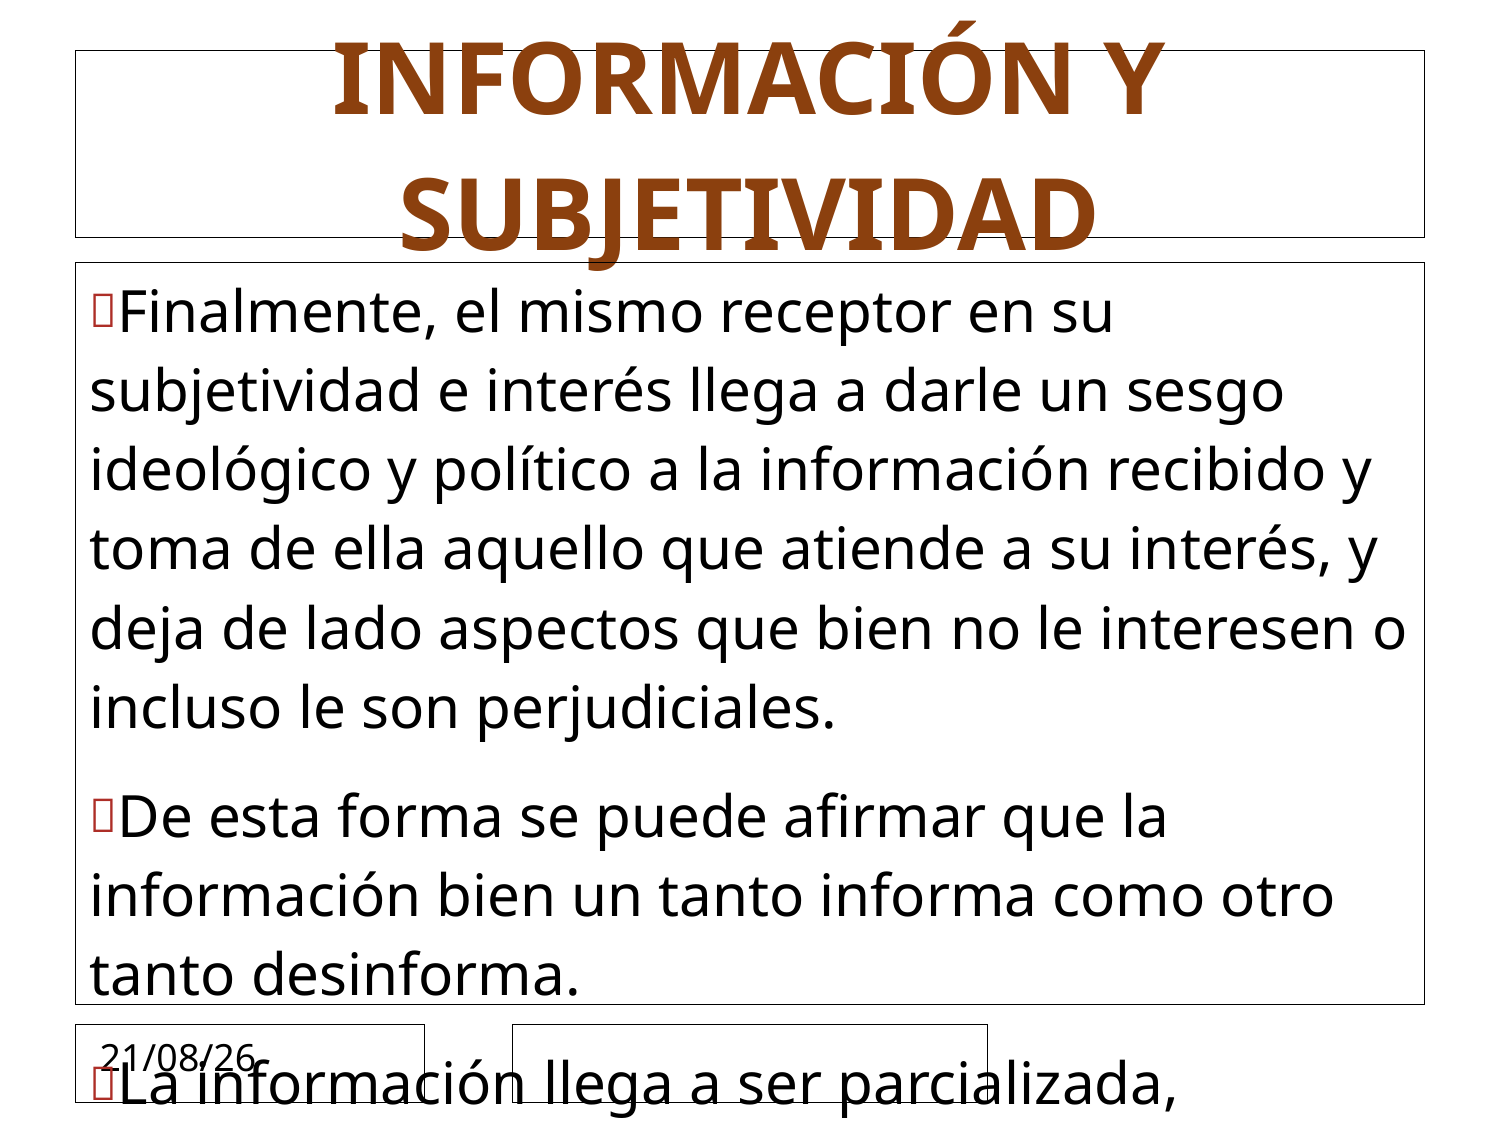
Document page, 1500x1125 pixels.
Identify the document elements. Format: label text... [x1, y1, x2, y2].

list Finalmente, el mismo receptor en su subjetividad e interés llega a darle un sesgo ideológico y político a la información recibido y toma de ella aquello que atiende a su interés, y deja de lado aspectos que bien no le interesen o incluso le son perjudiciales. De esta forma se puede afirmar que la información bien un tanto informa como otro tanto desinforma. La información llega a ser parcializada, direccionada, falseada, tergiversada, malversada, maquillada, orientada, falseada por un sinnúmero de intereses. Por que precisamente la información es en sí un dato de interés. [75, 262, 1425, 1005]
title INFORMACIÓN Y SUBJETIVIDAD [75, 50, 1425, 238]
